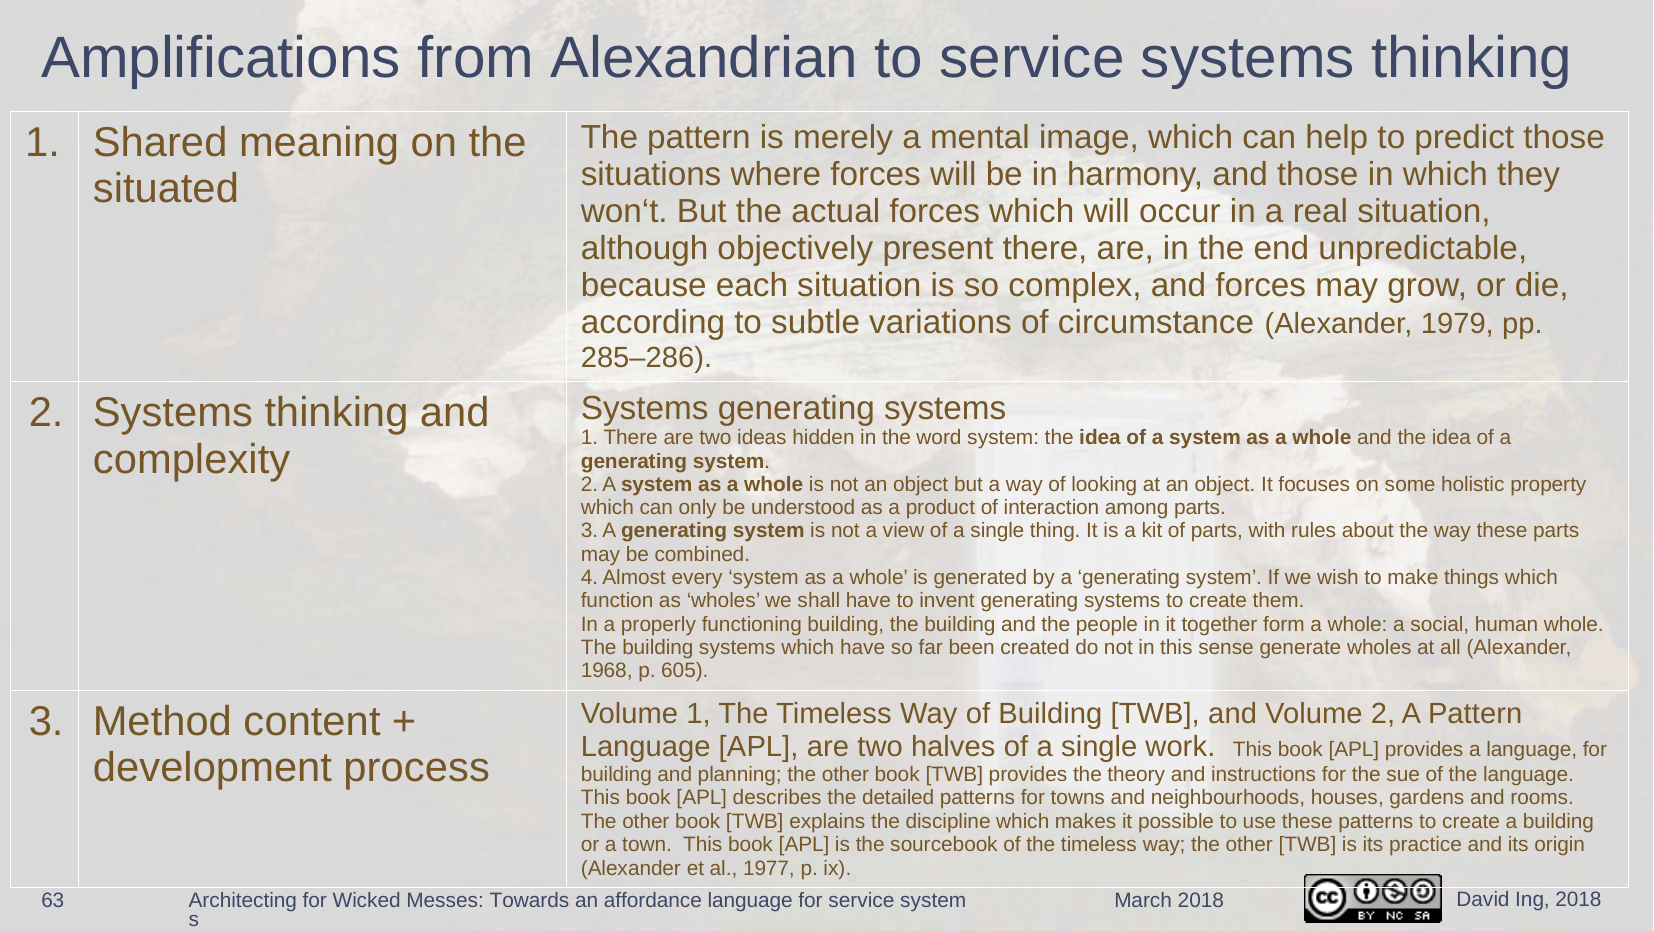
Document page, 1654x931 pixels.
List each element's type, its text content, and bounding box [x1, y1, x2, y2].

table_cell Volume 1, The Timeless Way of Building [TWB], and Volume 2, A Pattern Language [APL], are two halves of a single work. This book [APL] provides a language, for building and planning; the other book [TWB] provides the theory and instructions for the sue of the language. This book [APL] describes the detailed patterns for towns and neighbourhoods, houses, gardens and rooms. The other book [TWB] explains the discipline which makes it possible to use these patterns to create a building or a town. This book [APL] is the sourcebook of the timeless way; the other [TWB] is its practice and its origin (Alexander et al., 1977, p. ix). [567, 691, 1628, 887]
table_cell 2. [11, 382, 78, 690]
table_cell Systems generating systems 1. There are two ideas hidden in the word system: the idea of a system as a whole and the idea of a generating system. 2. A system as a whole is not an object but a way of looking at an object. It focuses on some holistic property which can only be understood as a product of interaction among parts. 3. A generating system is not a view of a single thing. It is a kit of parts, with rules about the way these parts may be combined. 4. Almost every ‘system as a whole’ is generated by a ‘generating system’. If we wish to make things which function as ‘wholes’ we shall have to invent generating systems to create them. In a properly functioning building, the building and the people in it together form a whole: a social, human whole. The building systems which have so far been created do not in this sense generate wholes at all (Alexander, 1968, p. 605). [567, 382, 1628, 690]
table_cell 3. [11, 691, 78, 887]
table_header Shared meaning on the situated [79, 112, 566, 381]
table_cell Systems thinking and complexity [79, 382, 566, 690]
table_header The pattern is merely a mental image, which can help to predict those situations where forces will be in harmony, and those in which they won‘t. But the actual forces which will occur in a real situation, although objectively present there, are, in the end unpredictable, because each situation is so complex, and forces may grow, or die, according to subtle variations of circumstance (Alexander, 1979, pp. 285–286). [567, 112, 1628, 381]
table_header 1. [11, 112, 78, 381]
title Amplifications from Alexandrian to service systems thinking [41, 30, 1613, 111]
picture [1304, 888, 1442, 923]
text_box Solving for the optimal Problem solution involves analysis, research employing quantitative methods seeking optimal outcomes. Unfortunately, as conditions change, problems frequently do not remain solved or resolved but reappear, and usually in more complex forms. Furthermore, every solution and resolution generates new problems, ones that tend to be more complex than the ones solved or resolved. [0, 0, 1653, 931]
table_cell Method content + development process [79, 691, 566, 887]
